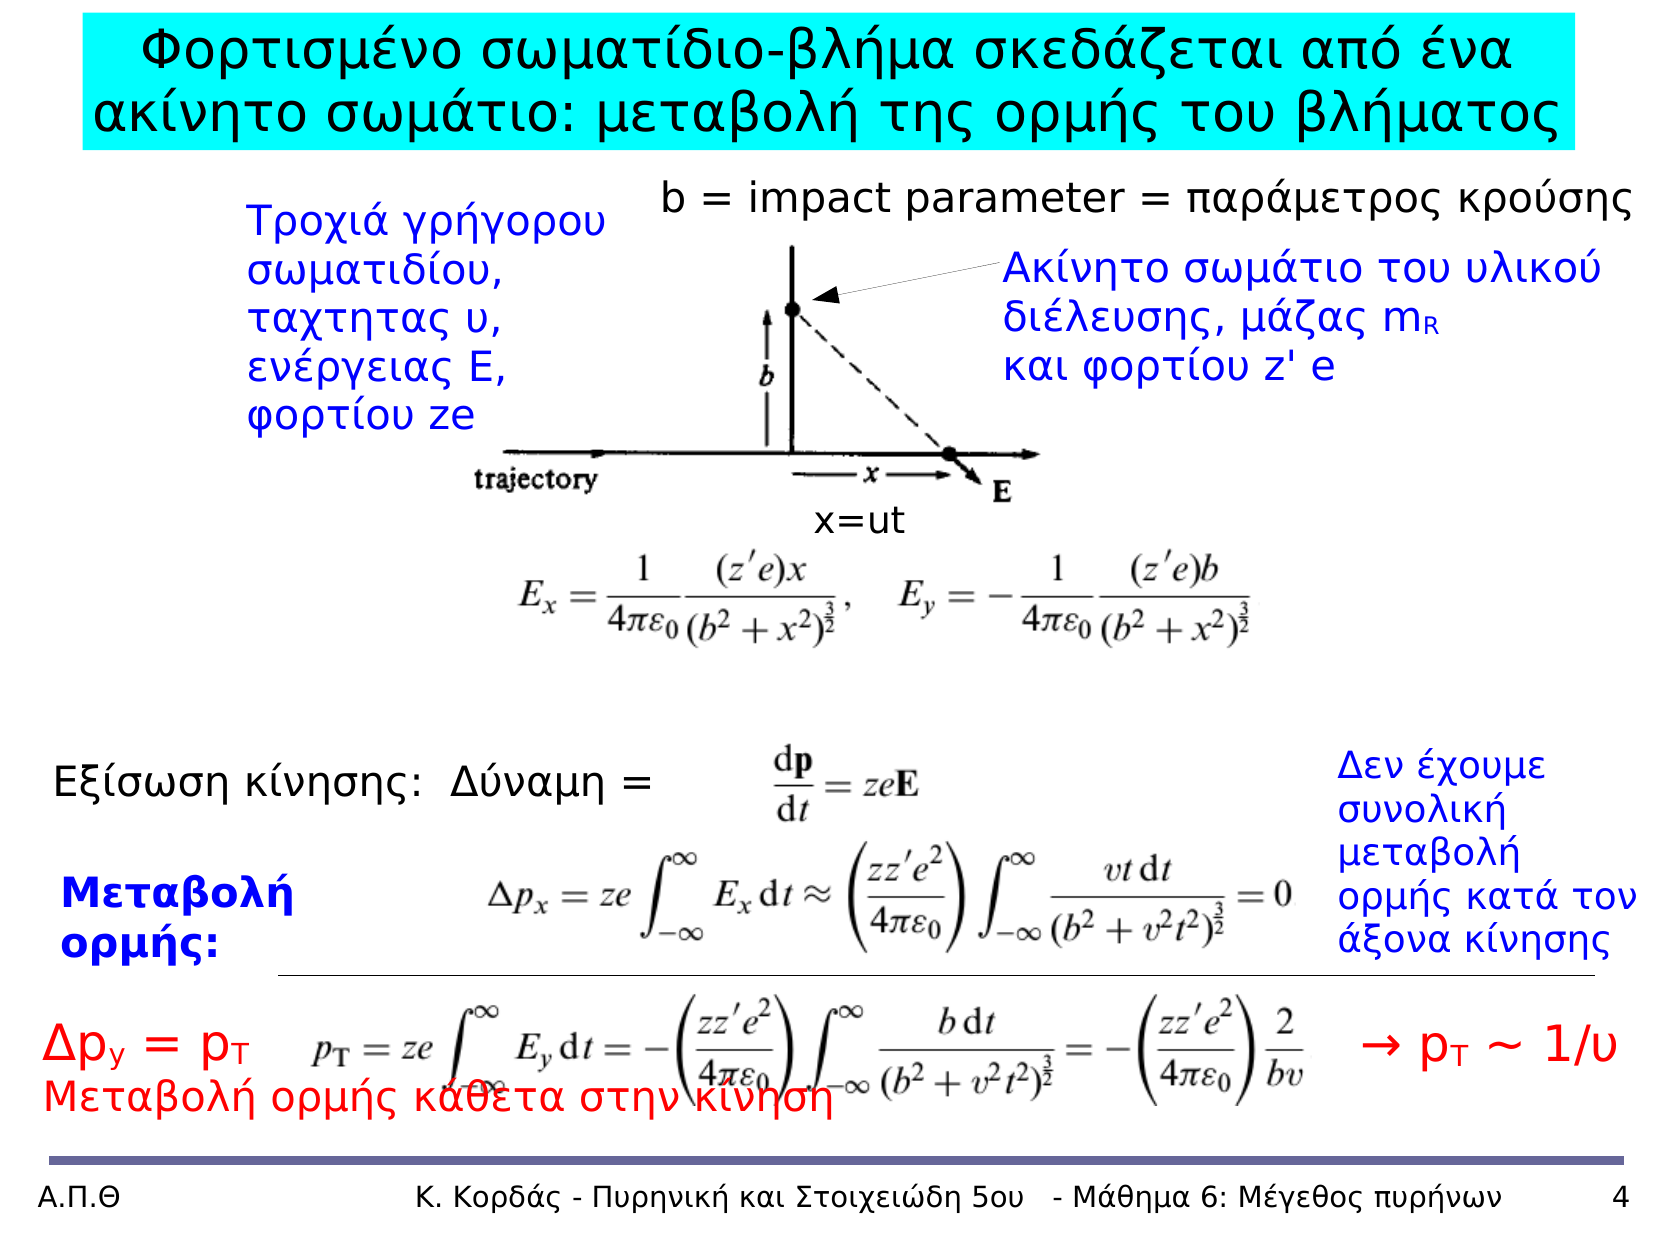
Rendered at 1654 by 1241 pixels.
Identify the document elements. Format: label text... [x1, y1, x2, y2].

picture [497, 535, 1260, 667]
text_box x=ut [798, 490, 921, 535]
picture [473, 730, 1296, 964]
text_box Δεν έχουμε συνολική μεταβολή ορμής κατά τον άξονα κίνησης [1322, 736, 1654, 972]
title Φορτισμένο σωματίδιο-βλήμα σκεδάζεται από ένα ακίνητο σωμάτιο: μεταβολή της ορμής του βλήματος [82, 12, 1576, 151]
text_box Δpy = pT Μεταβολή ορμής κάθετα στην κίνηση [27, 1006, 851, 1145]
text_box Μεταβολή ορμής: [42, 854, 480, 977]
text_box Ακίνητο σωμάτιο του υλικού διέλευσης, μάζας mR και φορτίου z' e [987, 236, 1618, 440]
text_box Τροχιά γρήγορου σωματιδίου, ταχτητας υ, ενέργειας Ε, φορτίου ze [231, 189, 623, 450]
text_box → pT ~ 1/υ [1346, 1008, 1635, 1098]
picture [442, 236, 1061, 508]
text_box b = impact parameter = παράμετρος κρούσης [645, 166, 1651, 231]
text_box Εξίσωση κίνησης: Δύναμη = [37, 750, 671, 814]
picture [303, 982, 1312, 1106]
